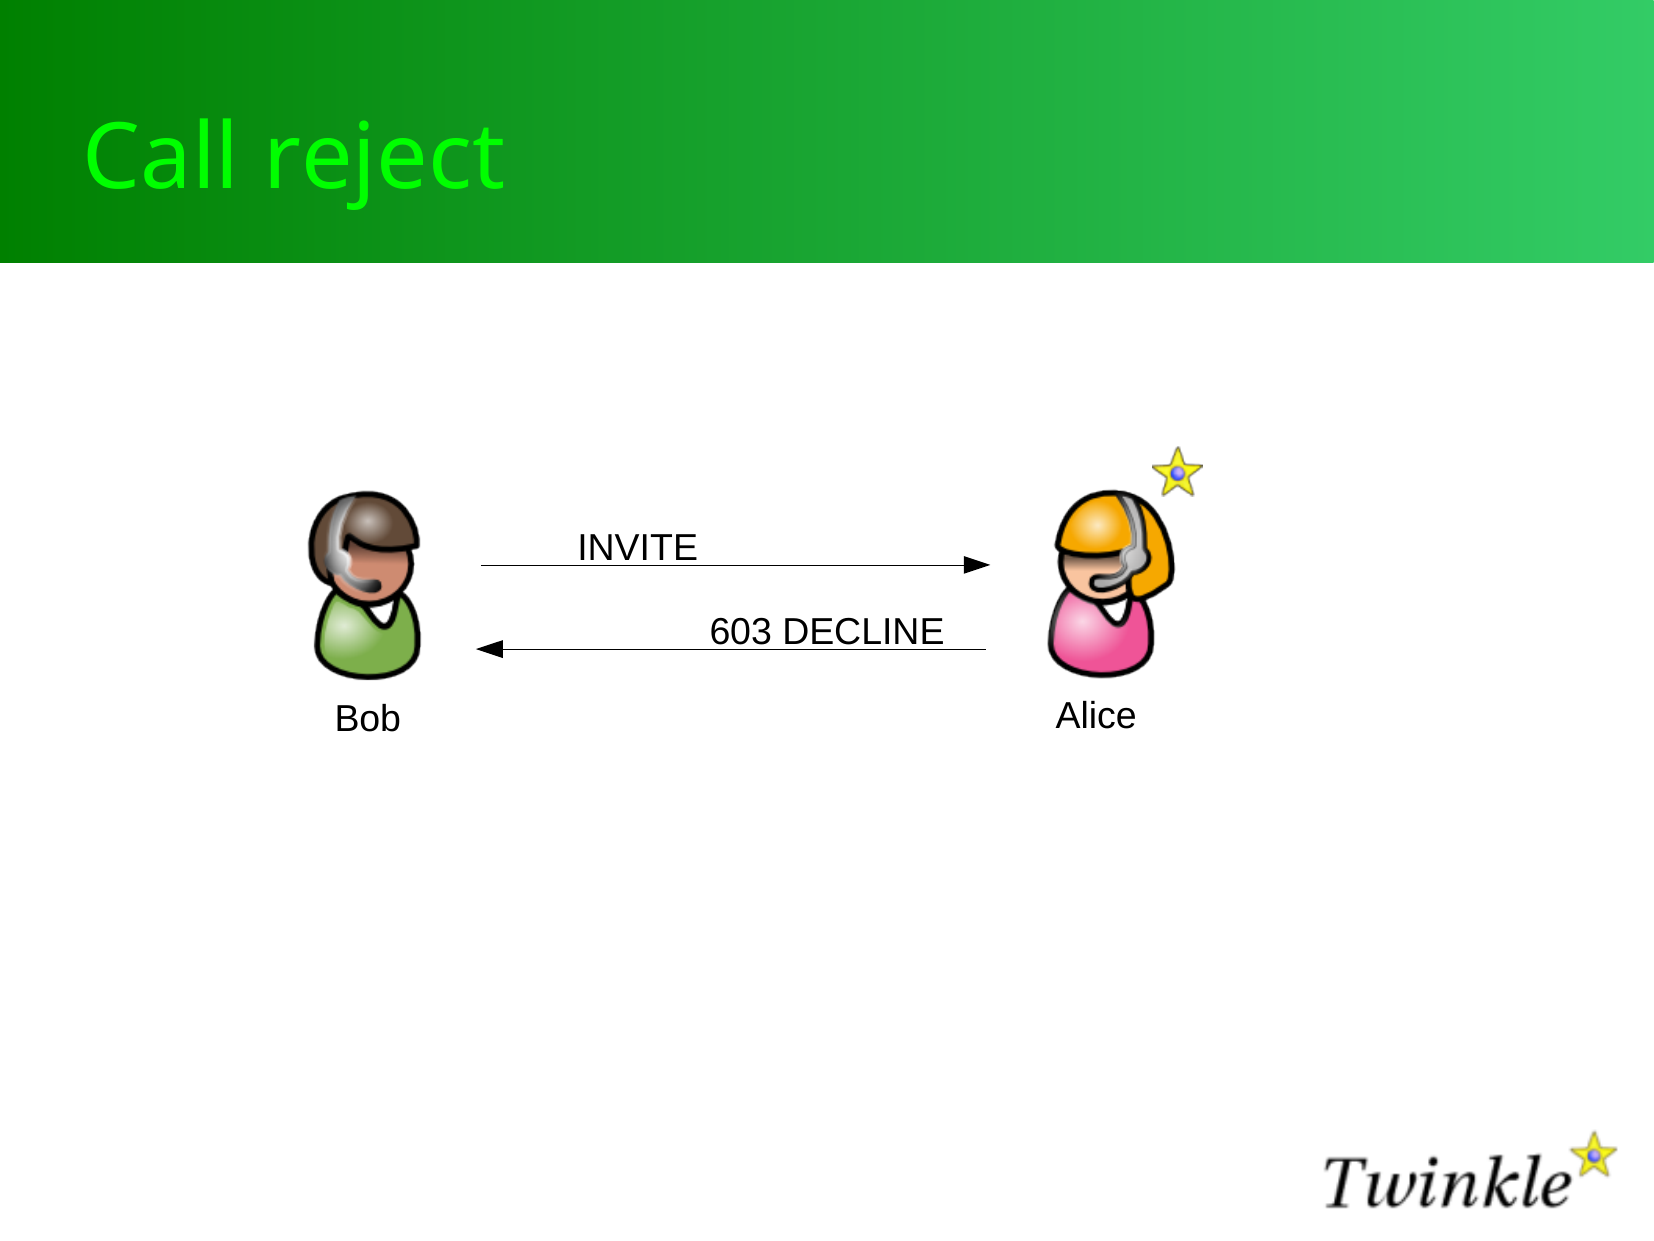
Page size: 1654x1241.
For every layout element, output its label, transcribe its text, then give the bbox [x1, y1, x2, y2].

text_box INVITE [562, 519, 711, 577]
text_box Bob [319, 689, 415, 747]
text_box Alice [1040, 687, 1151, 745]
title Call reject [82, 56, 1571, 250]
picture [1010, 446, 1206, 682]
picture [1312, 1124, 1626, 1221]
text_box 603 DECLINE [694, 603, 956, 661]
picture [267, 486, 463, 682]
